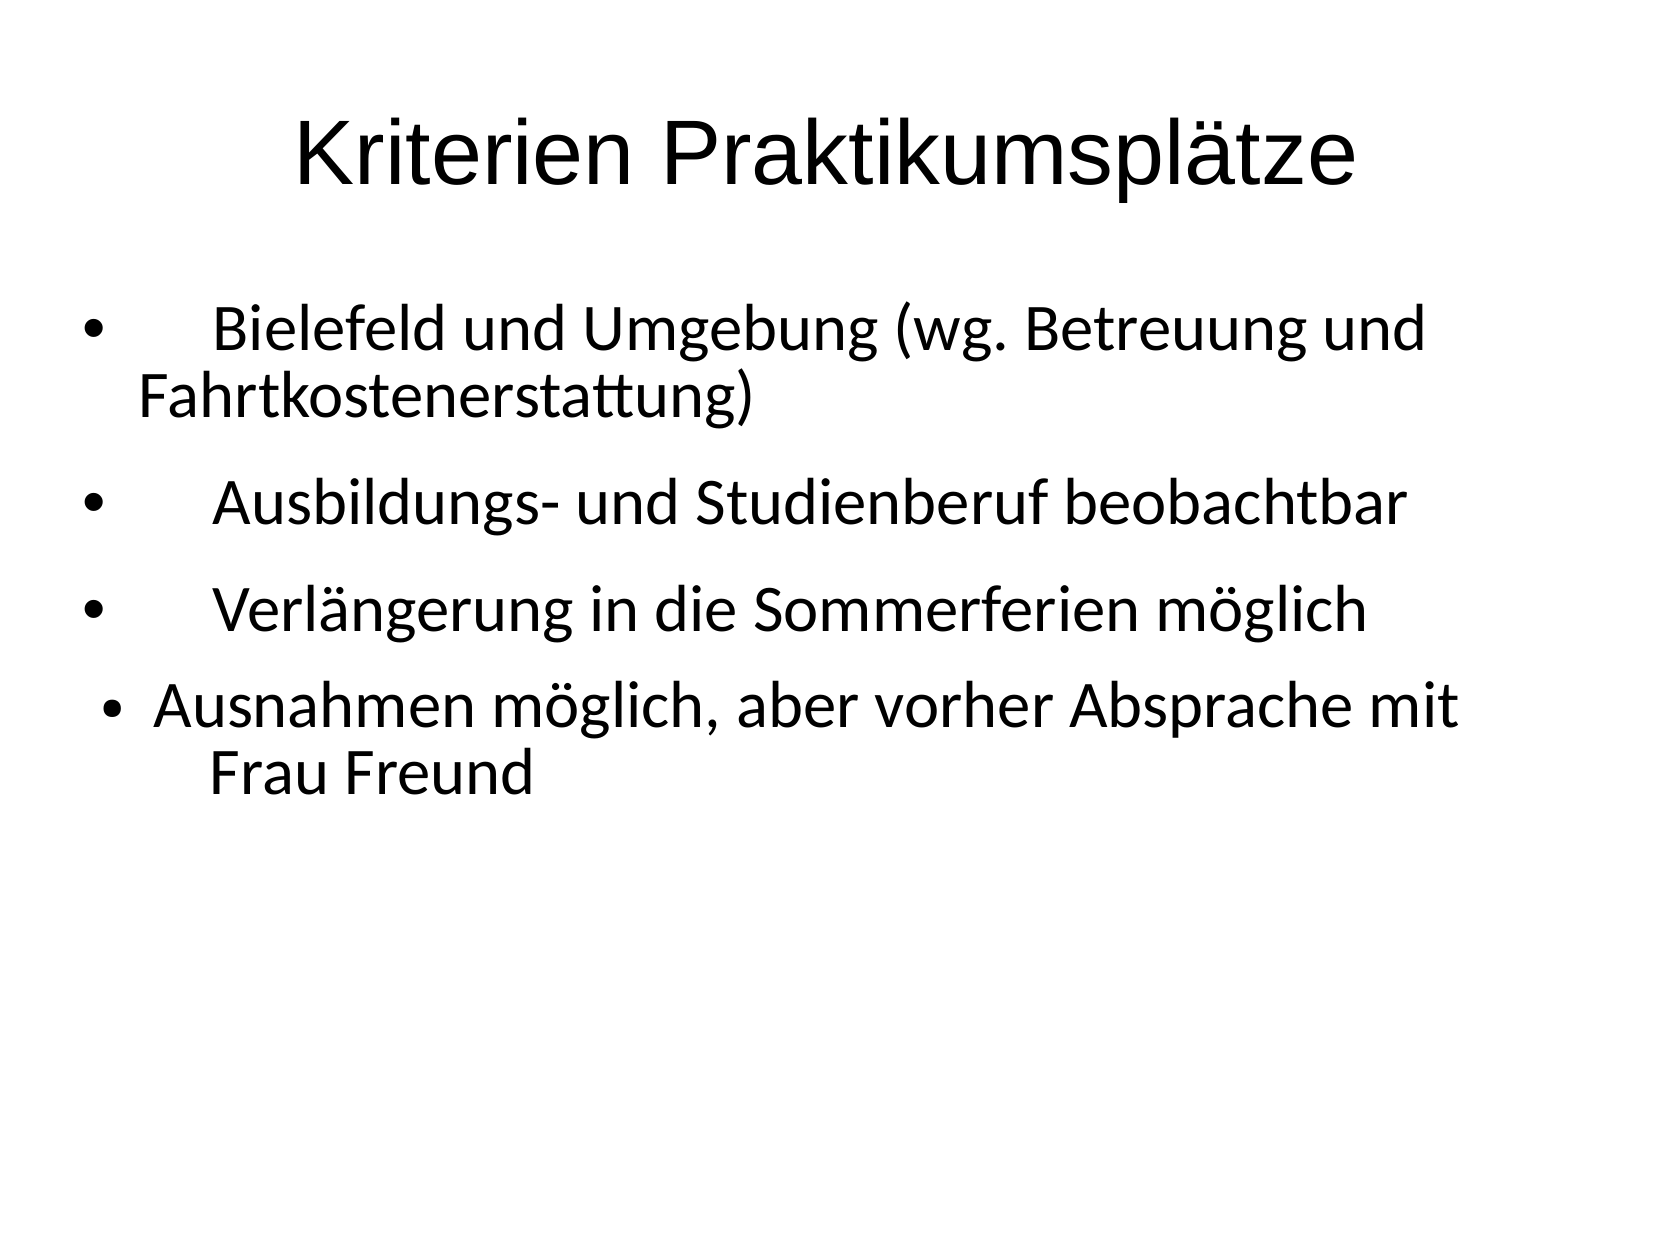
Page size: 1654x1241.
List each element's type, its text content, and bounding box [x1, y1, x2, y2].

title Kriterien Praktikumsplätze [82, 49, 1571, 257]
list • Bielefeld und Umgebung (wg. Betreuung und Fahrtkostenerstattung) • Ausbildungs- und Studienberuf beobachtbar • Verlängerung in die Sommerferien möglich Ausnahmen möglich, aber vorher Absprache mit Frau Freund [82, 290, 1571, 1010]
